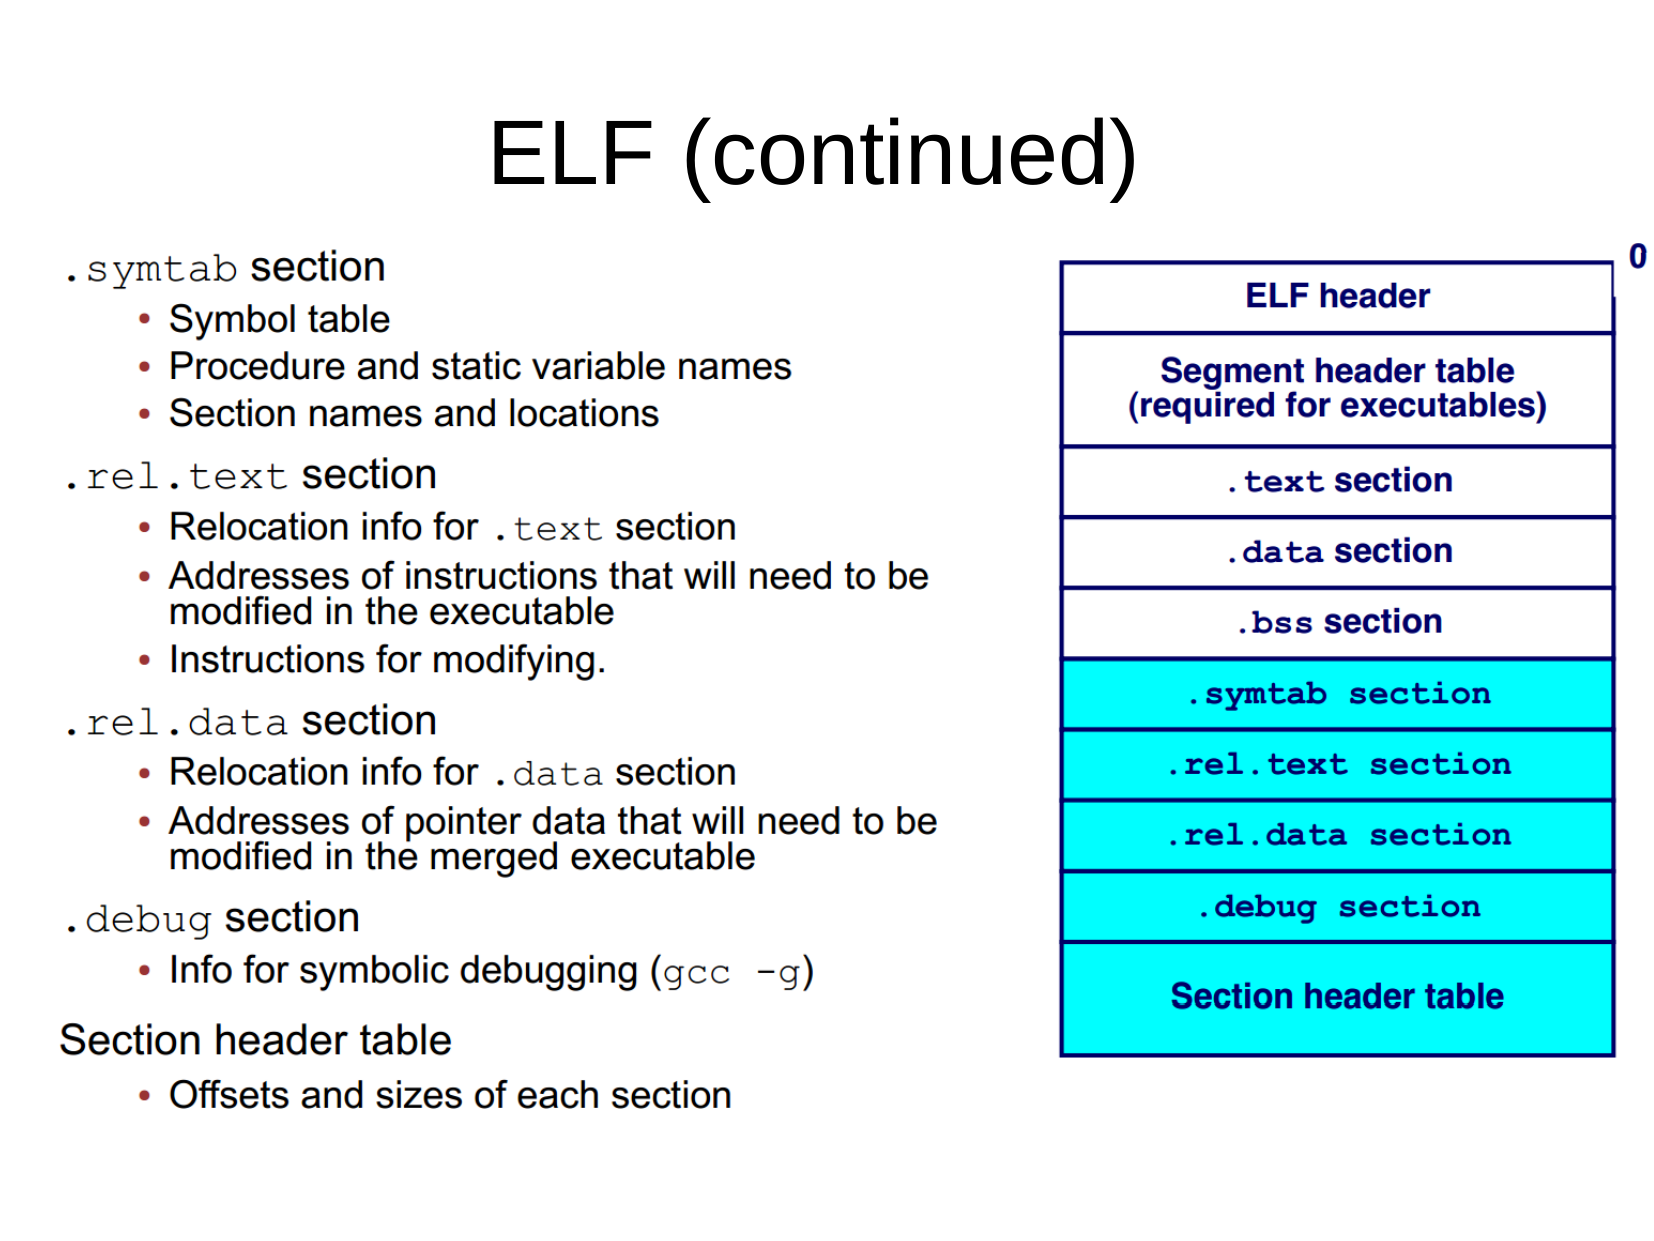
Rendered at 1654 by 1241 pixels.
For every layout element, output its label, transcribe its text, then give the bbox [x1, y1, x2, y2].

title ELF (continued) [82, 49, 1571, 226]
picture [37, 226, 1654, 1126]
